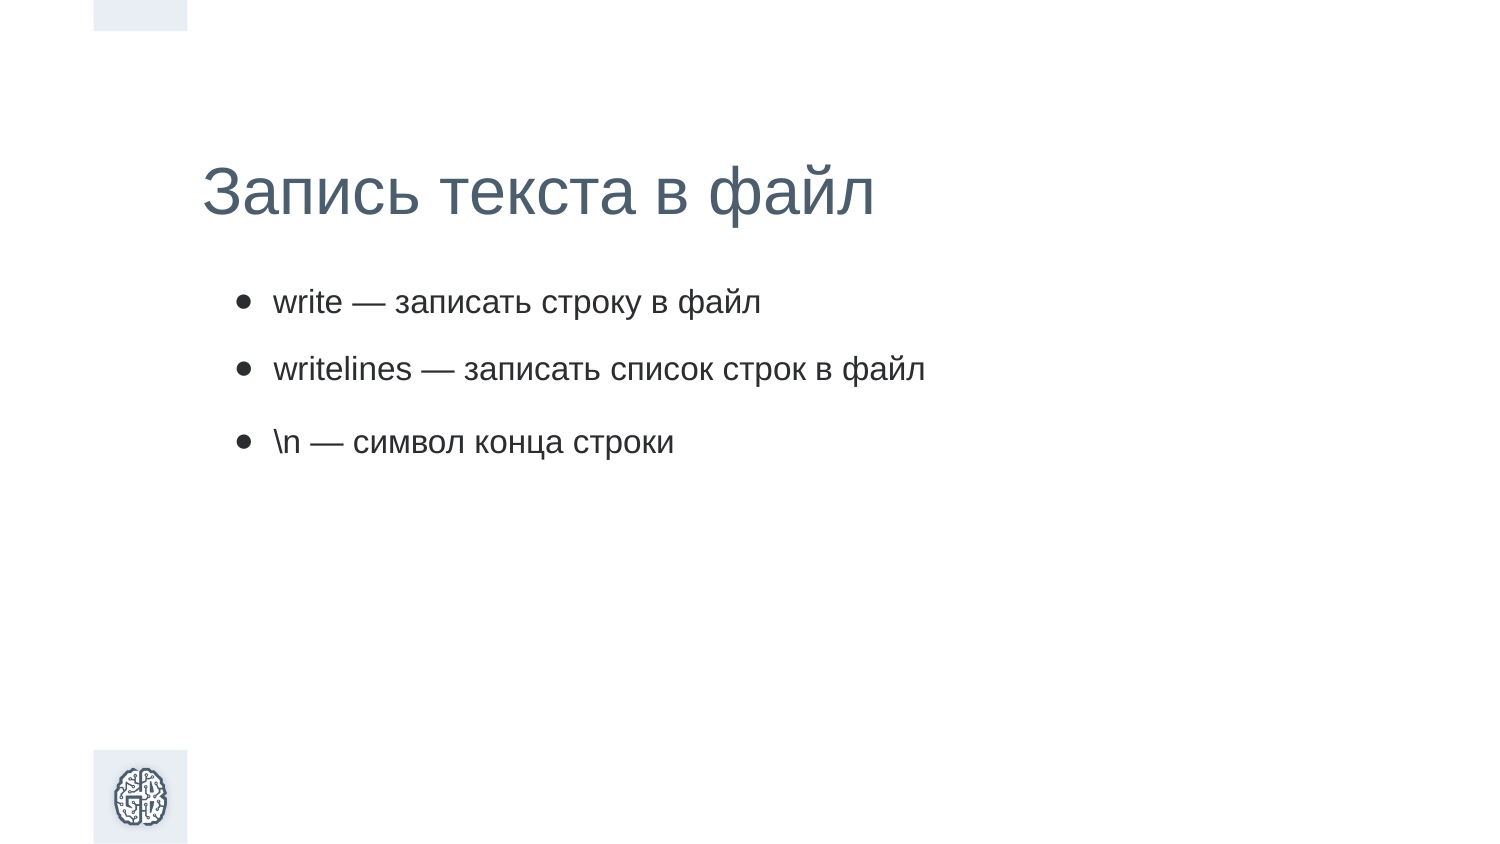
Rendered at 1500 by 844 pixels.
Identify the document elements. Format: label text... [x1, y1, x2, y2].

picture [106, 760, 175, 834]
text_box \n — символ конца строки [187, 394, 1313, 467]
text_box writelines — записать список строк в файл [187, 321, 1313, 394]
text_box write — записать строку в файл [187, 259, 1312, 322]
text_box Запись текста в файл [187, 93, 1312, 259]
